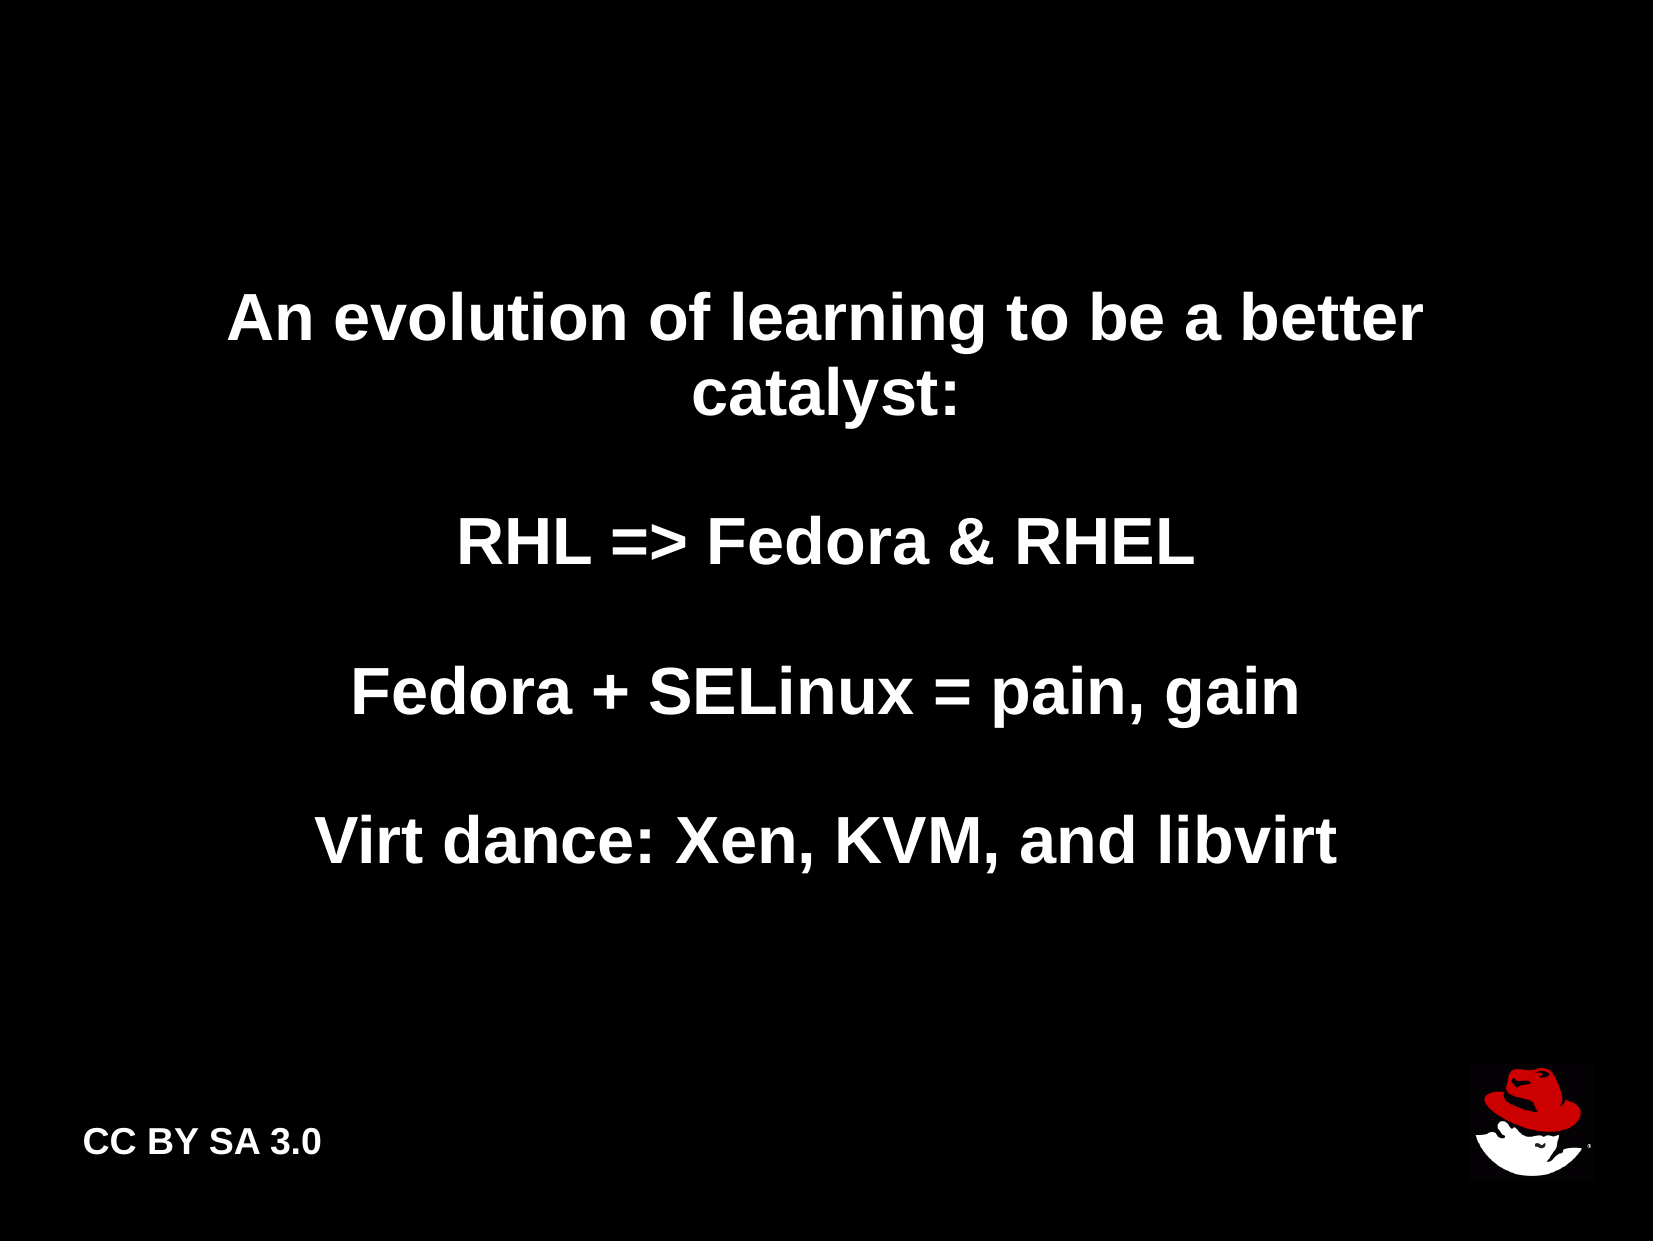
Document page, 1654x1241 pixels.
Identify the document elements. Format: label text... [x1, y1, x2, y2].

subtitle An evolution of learning to be a better catalyst: RHL => Fedora & RHEL Fedora + SELinux = pain, gain Virt dance: Xen, KVM, and libvirt [82, 49, 1571, 1109]
picture [1470, 1063, 1594, 1182]
text_box CC BY SA 3.0 [82, 1109, 1571, 1174]
